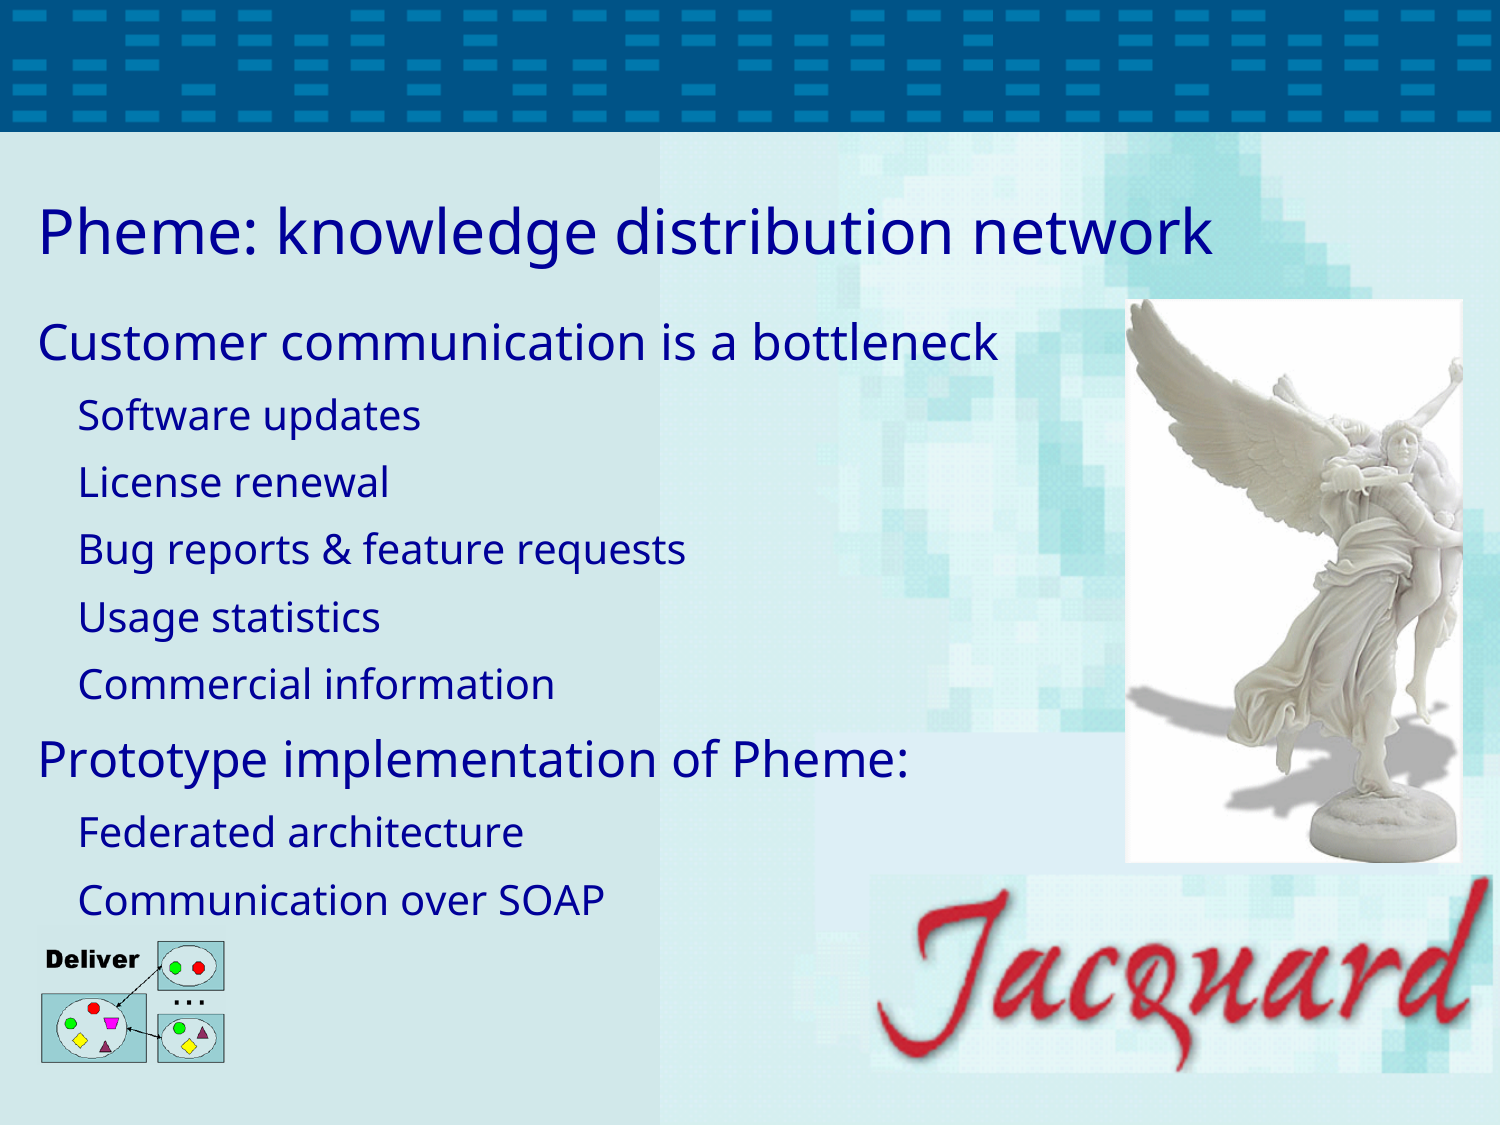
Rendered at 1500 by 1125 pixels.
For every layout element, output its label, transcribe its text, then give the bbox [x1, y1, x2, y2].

list Customer communication is a bottleneck Software updates License renewal Bug reports & feature requests Usage statistics Commercial information Prototype implementation of Pheme: Federated architecture Communication over SOAP [37, 306, 1463, 901]
title Pheme: knowledge distribution network [37, 160, 1463, 301]
picture [0, 0, 1500, 1125]
picture [37, 925, 226, 1065]
